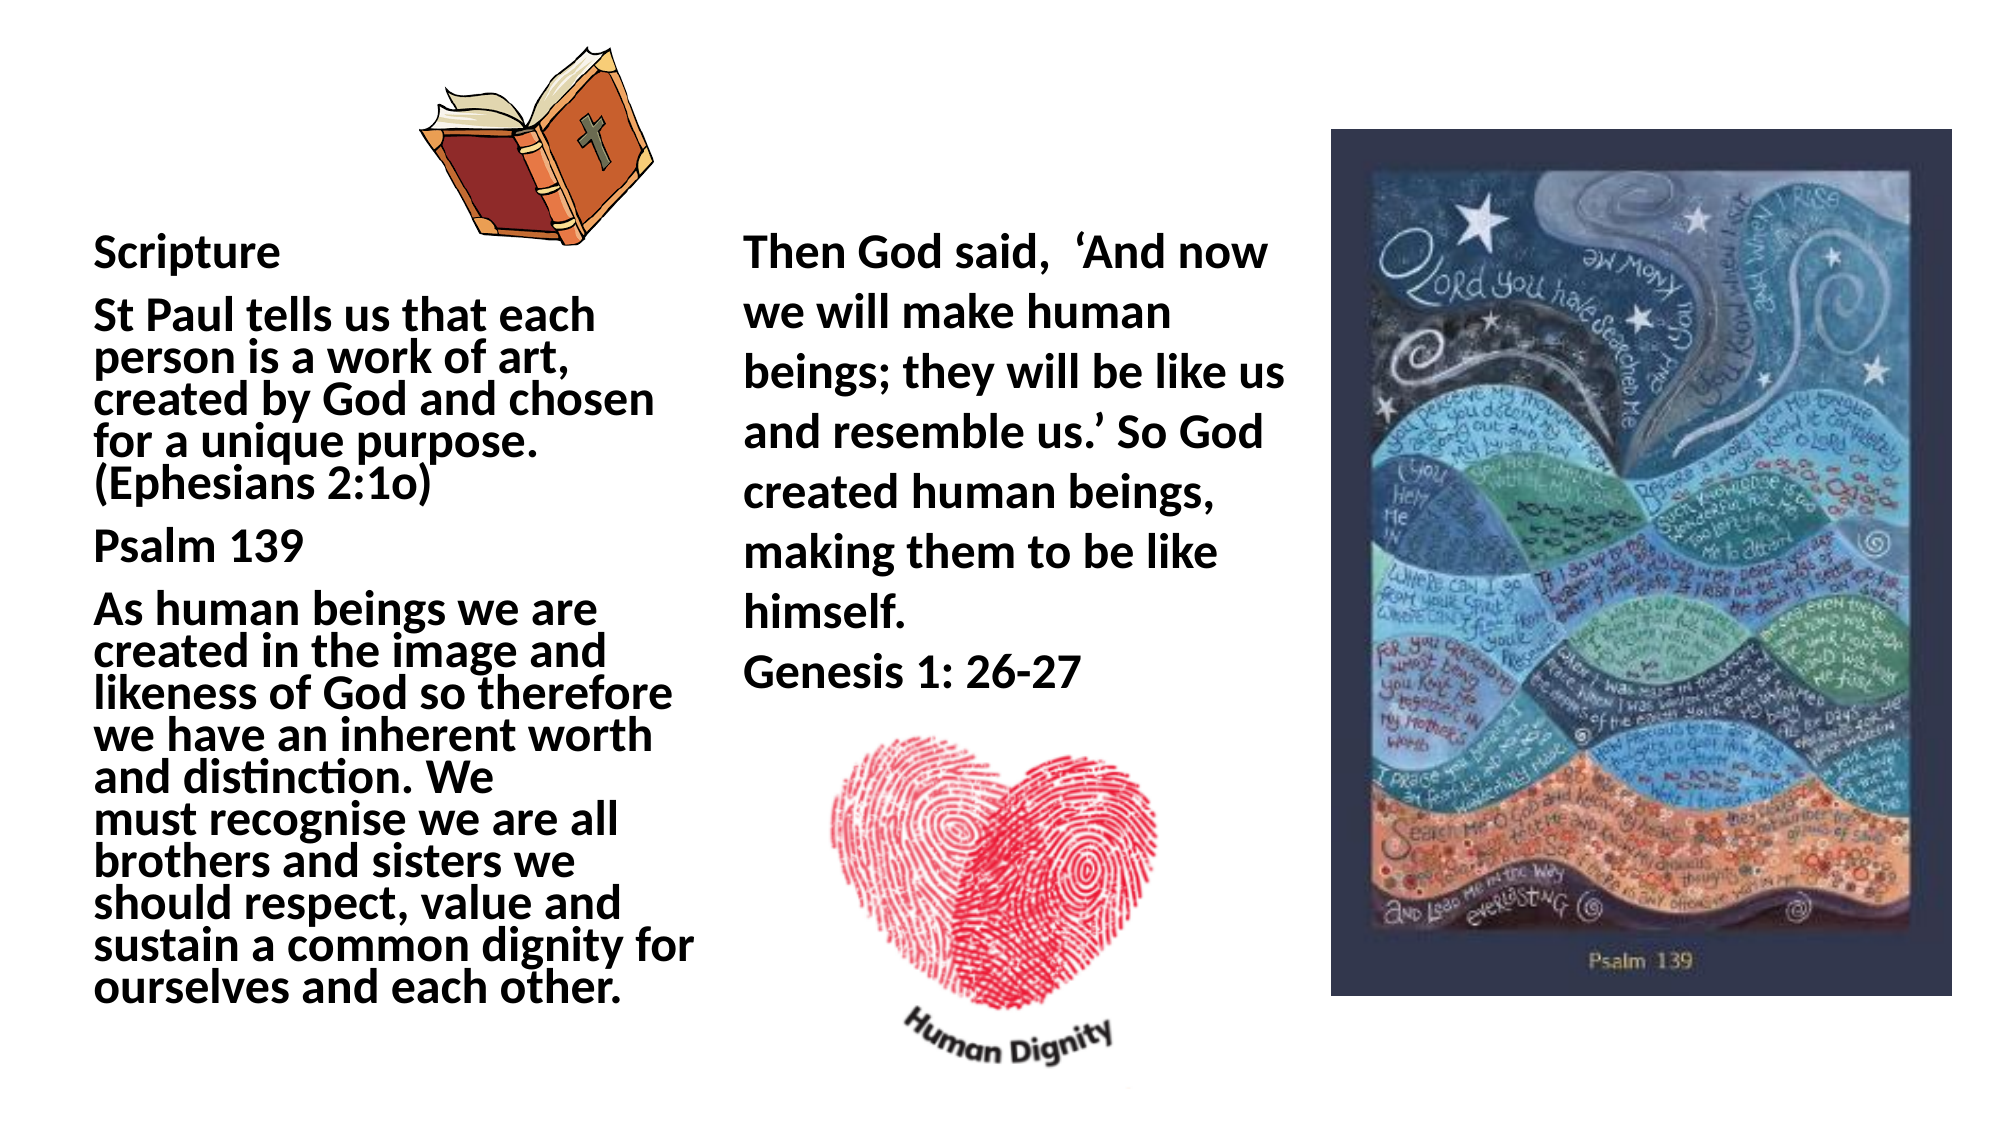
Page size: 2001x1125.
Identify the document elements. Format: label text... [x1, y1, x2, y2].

list Scripture St Paul tells us that each person is a work of art, created by God and chosen for a unique purpose. (Ephesians 2:1o) Psalm 139 As human beings we are created in the image and likeness of God so therefore we have an inherent worth and distinction. We must recognise we are all brothers and sisters we should respect, value and sustain a common dignity for ourselves and each other. [78, 227, 714, 1043]
picture [1331, 129, 1952, 996]
picture [821, 733, 1170, 1090]
picture [419, 46, 654, 246]
text_box Then God said, ‘And now we will make human beings; they will be like us and resemble us.’ So God created human beings, making them to be like himself. Genesis 1: 26-27 [728, 210, 1332, 711]
